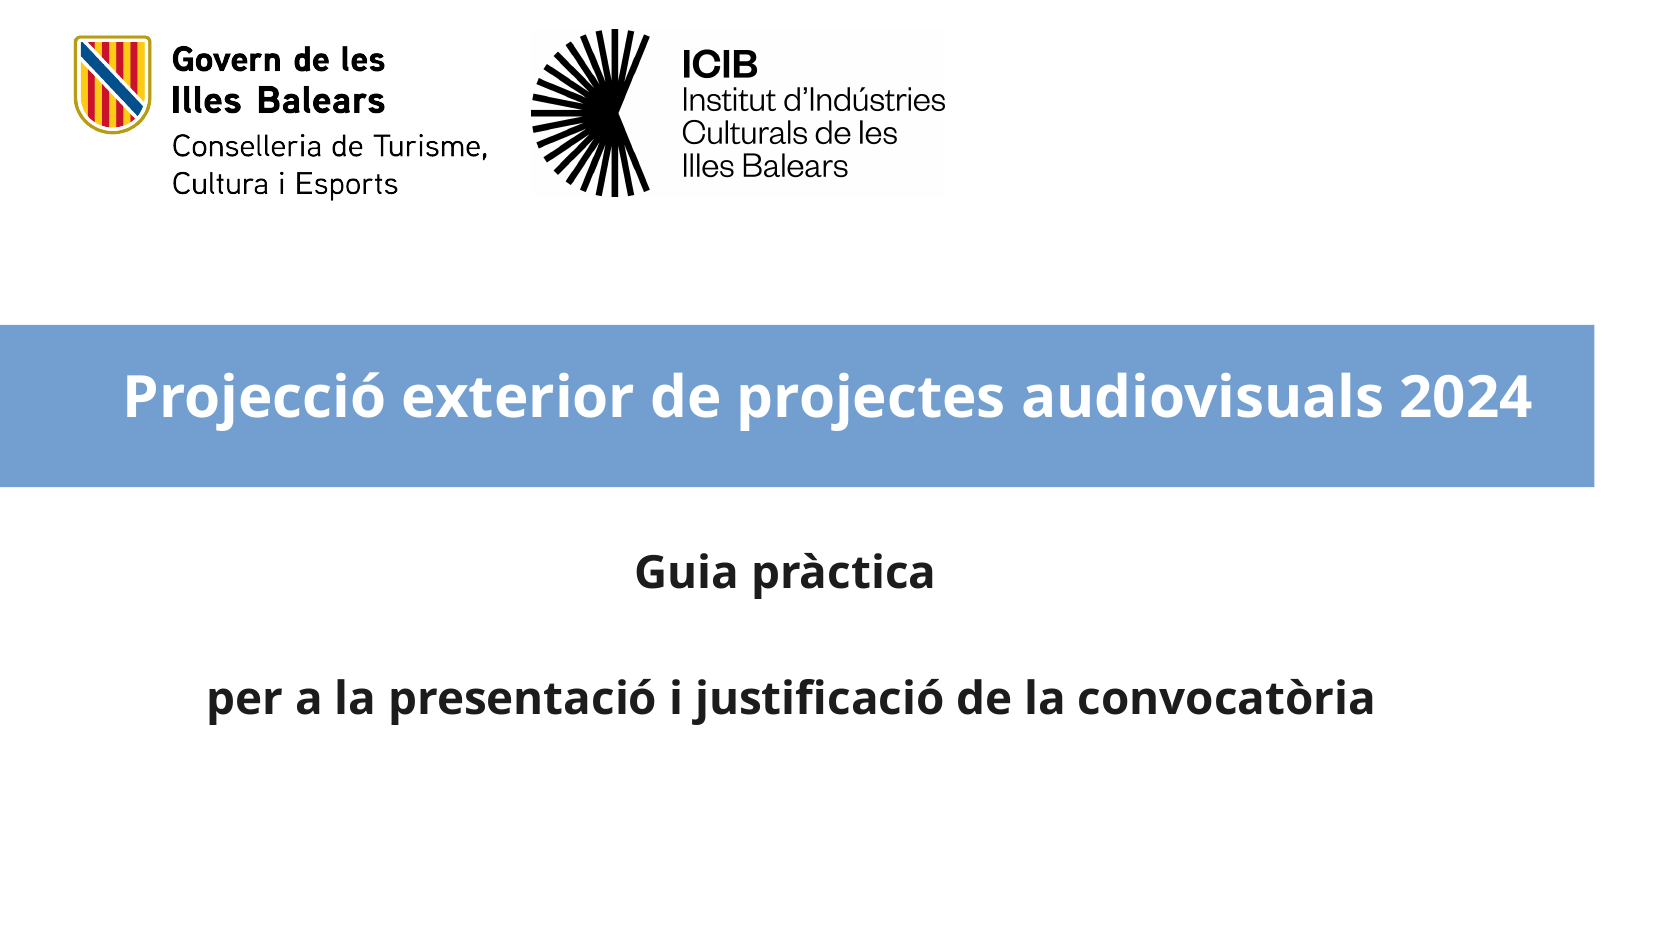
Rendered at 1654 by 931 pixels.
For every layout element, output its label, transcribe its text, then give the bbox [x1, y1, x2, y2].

title Projecció exterior de projectes audiovisuals 2024 [75, 346, 1581, 436]
picture [58, 29, 502, 207]
subtitle Guia pràctica per a la presentació i justificació de la convocatòria [106, 540, 1477, 826]
picture [531, 29, 945, 197]
